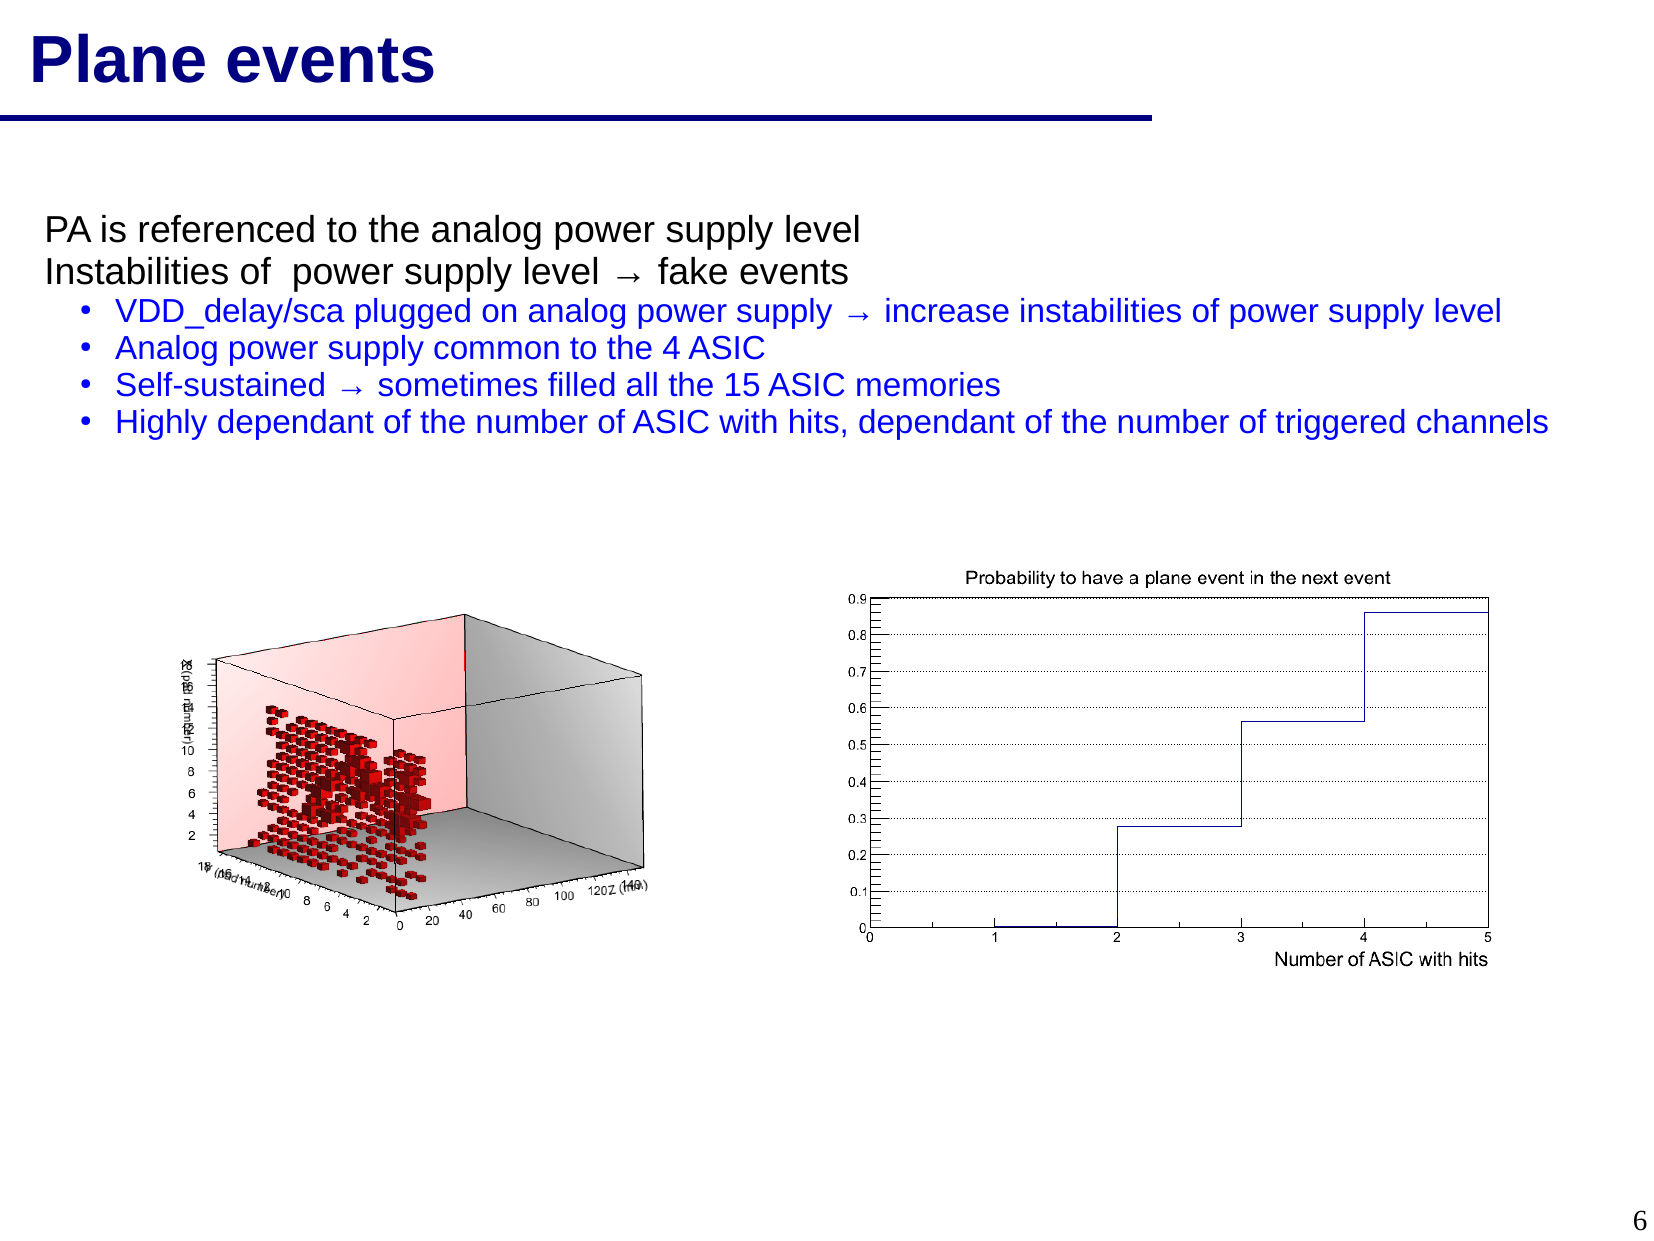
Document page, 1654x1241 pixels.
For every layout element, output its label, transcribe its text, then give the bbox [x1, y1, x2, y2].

text_box PA is referenced to the analog power supply level Instabilities of power supply level → fake events VDD_delay/sca plugged on analog power supply → increase instabilities of power supply level Analog power supply common to the 4 ASIC Self-sustained → sometimes filled all the 15 ASIC memories Highly dependant of the number of ASIC with hits, dependant of the number of triggered channels [29, 200, 1595, 865]
title Plane events [29, 0, 1625, 119]
picture [124, 556, 735, 970]
picture [793, 555, 1565, 969]
